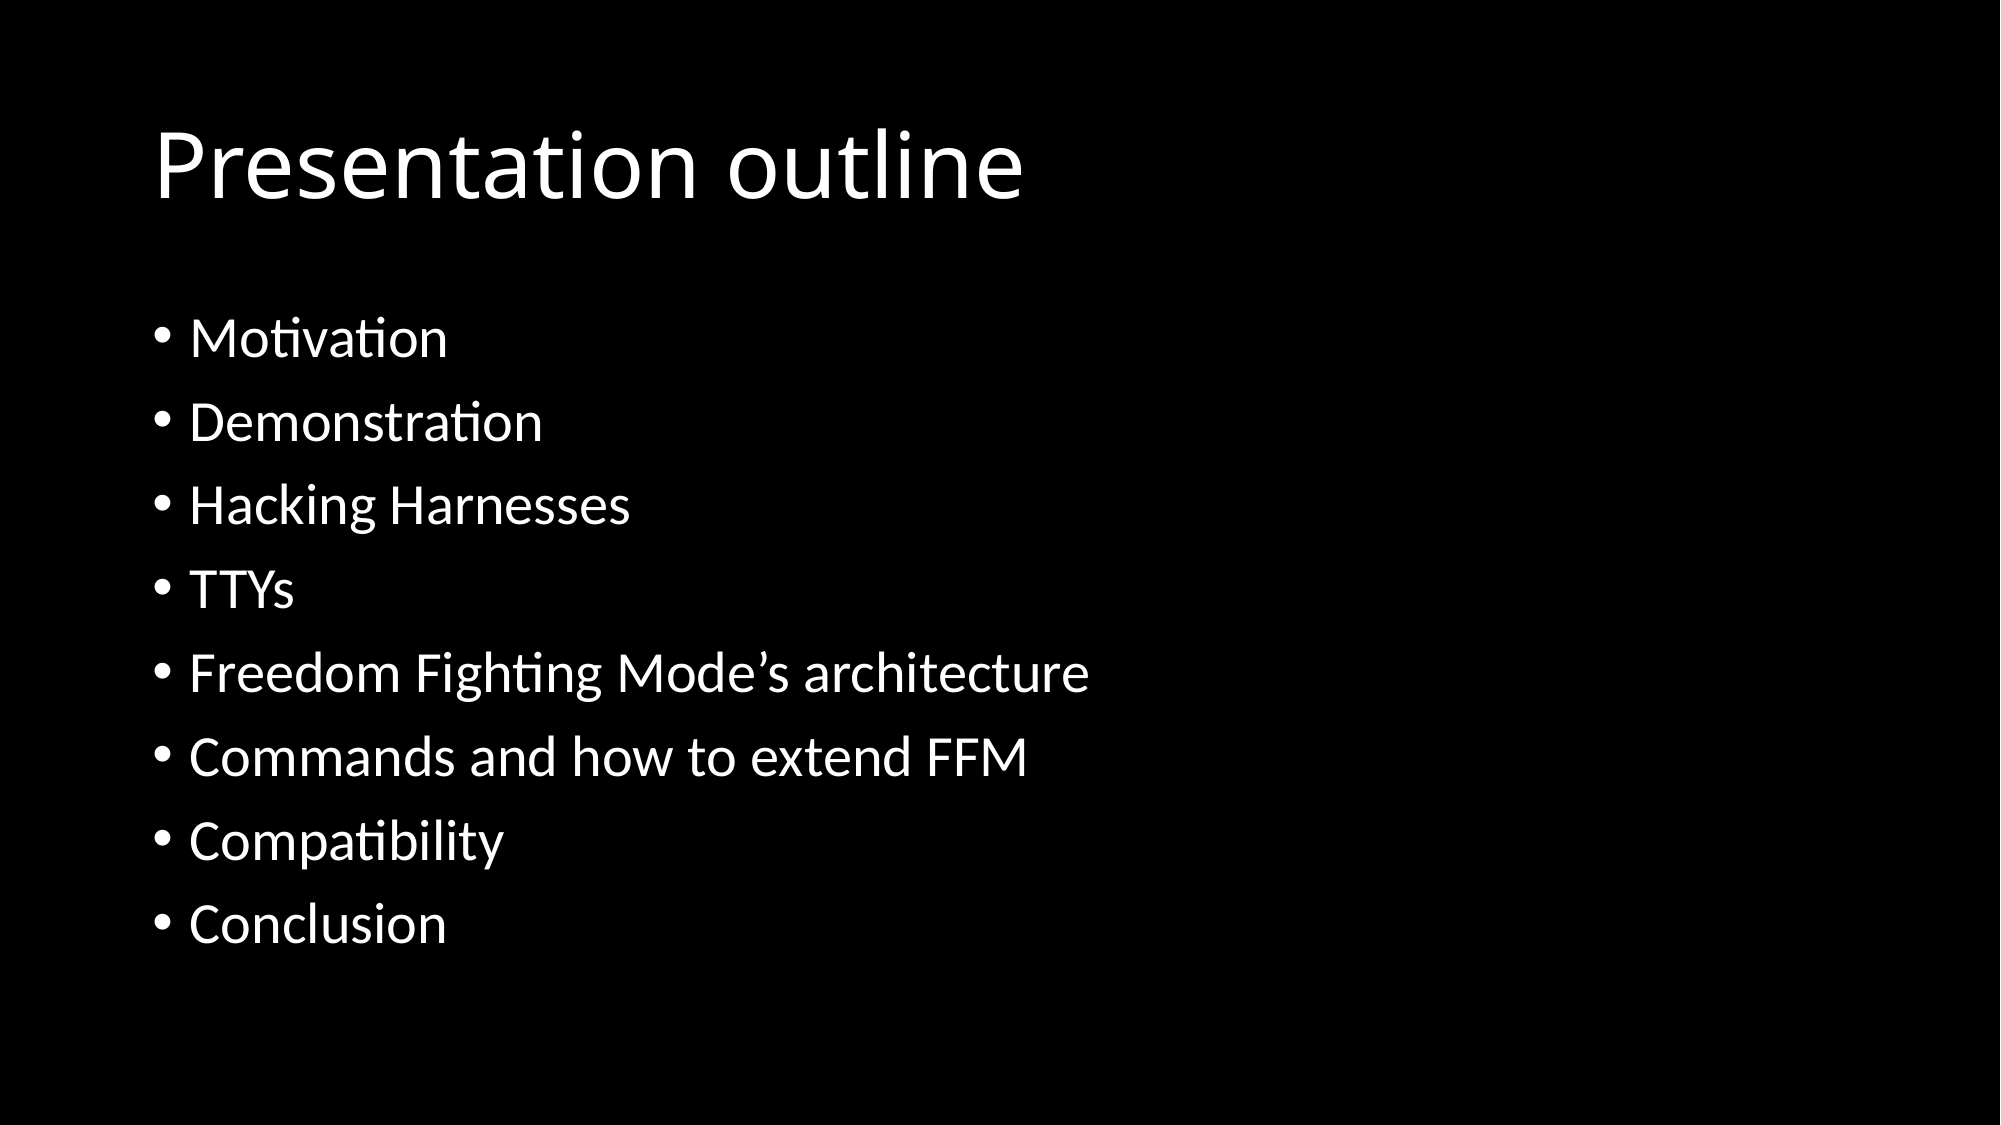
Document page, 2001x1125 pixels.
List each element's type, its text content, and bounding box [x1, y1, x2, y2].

title Presentation outline [137, 59, 1863, 278]
list Motivation Demonstration Hacking Harnesses TTYs Freedom Fighting Mode’s architecture Commands and how to extend FFM Compatibility Conclusion [137, 299, 1863, 1014]
